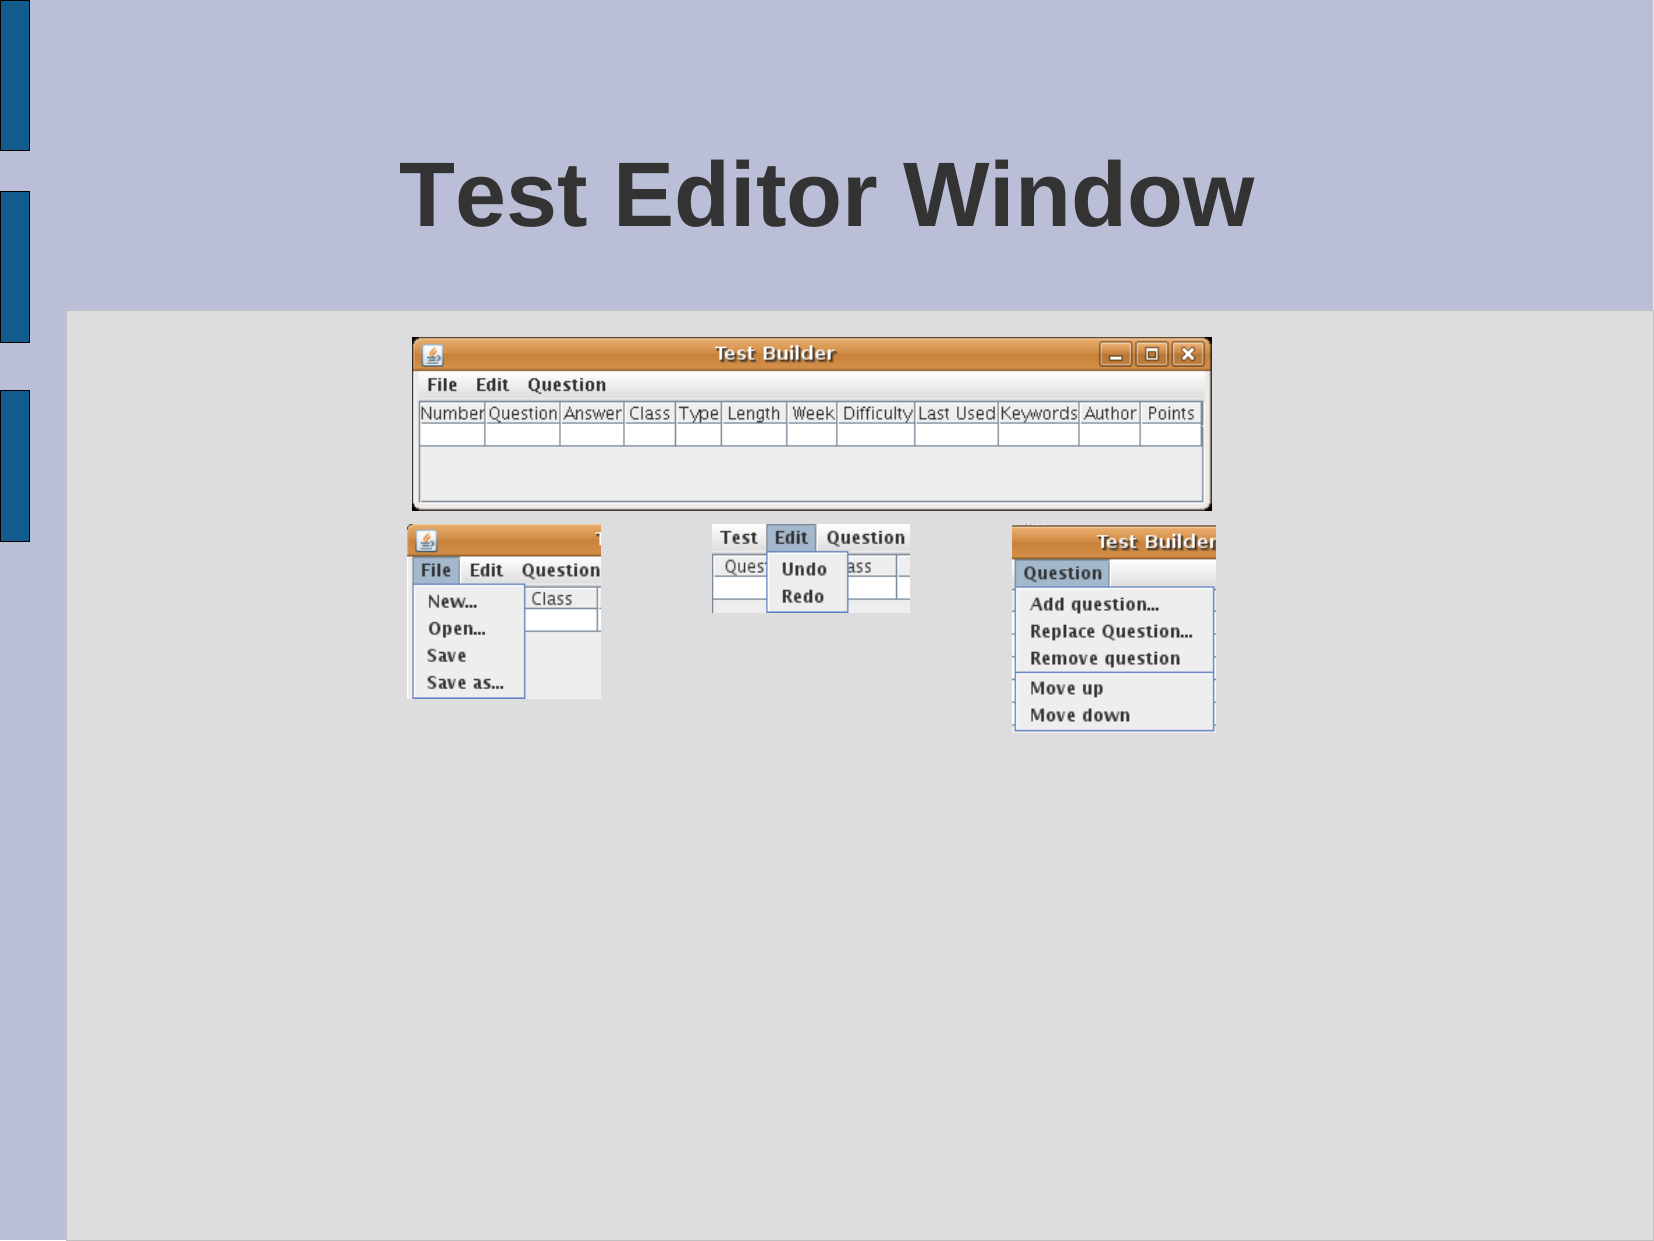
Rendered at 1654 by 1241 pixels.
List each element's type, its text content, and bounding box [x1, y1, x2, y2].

picture [412, 337, 1212, 511]
picture [712, 524, 910, 613]
picture [407, 524, 601, 699]
title Test Editor Window [121, 91, 1534, 299]
picture [1012, 524, 1216, 733]
